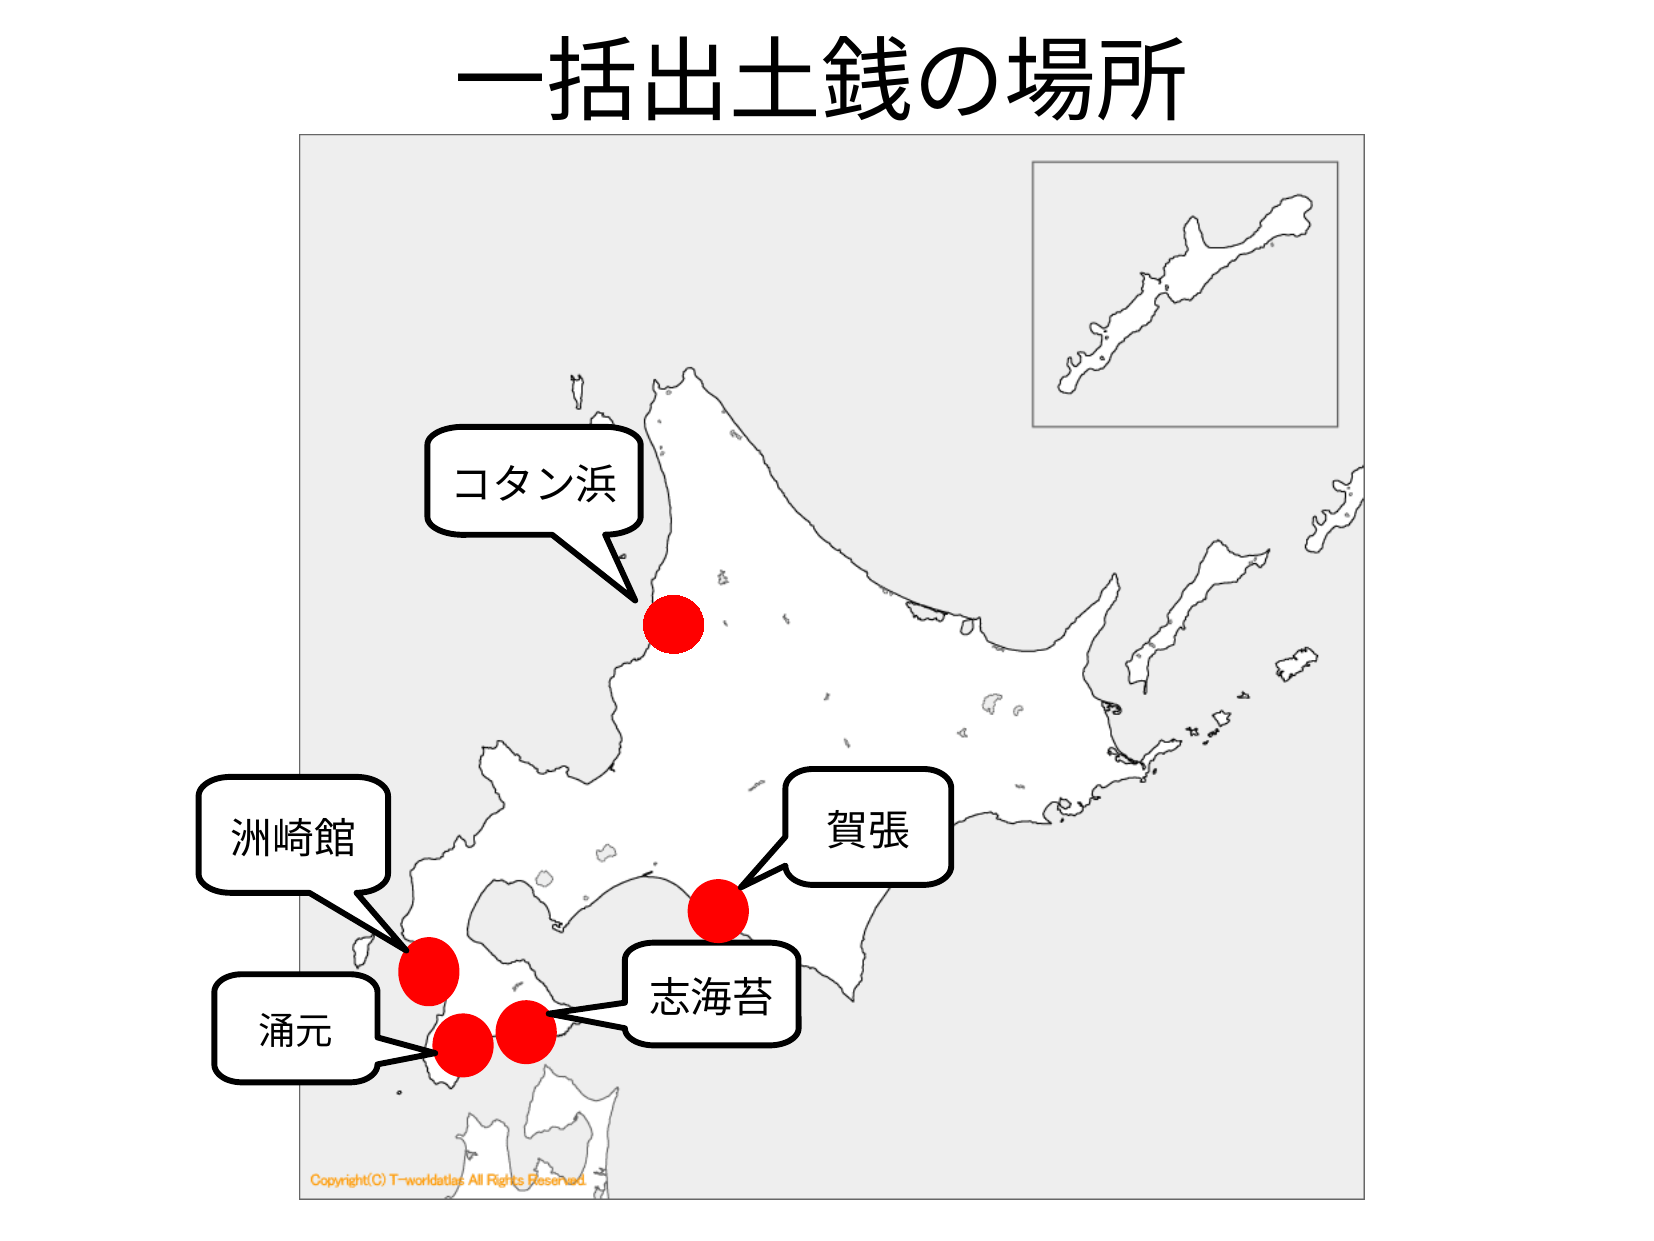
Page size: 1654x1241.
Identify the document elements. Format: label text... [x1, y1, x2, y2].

text_box 涌元 [214, 974, 436, 1083]
text_box 洲崎館 [198, 776, 407, 951]
text_box [401, 940, 457, 1004]
text_box [435, 1016, 491, 1075]
text_box 賀張 [740, 769, 952, 888]
title 一括出土銭の場所 [77, 0, 1566, 173]
text_box 志海苔 [548, 942, 799, 1046]
text_box [643, 595, 704, 654]
text_box [332, 495, 571, 551]
text_box コタン浜 [427, 426, 641, 601]
text_box [690, 882, 746, 941]
text_box [606, 495, 865, 551]
picture [299, 173, 1365, 1200]
text_box [498, 1003, 554, 1062]
